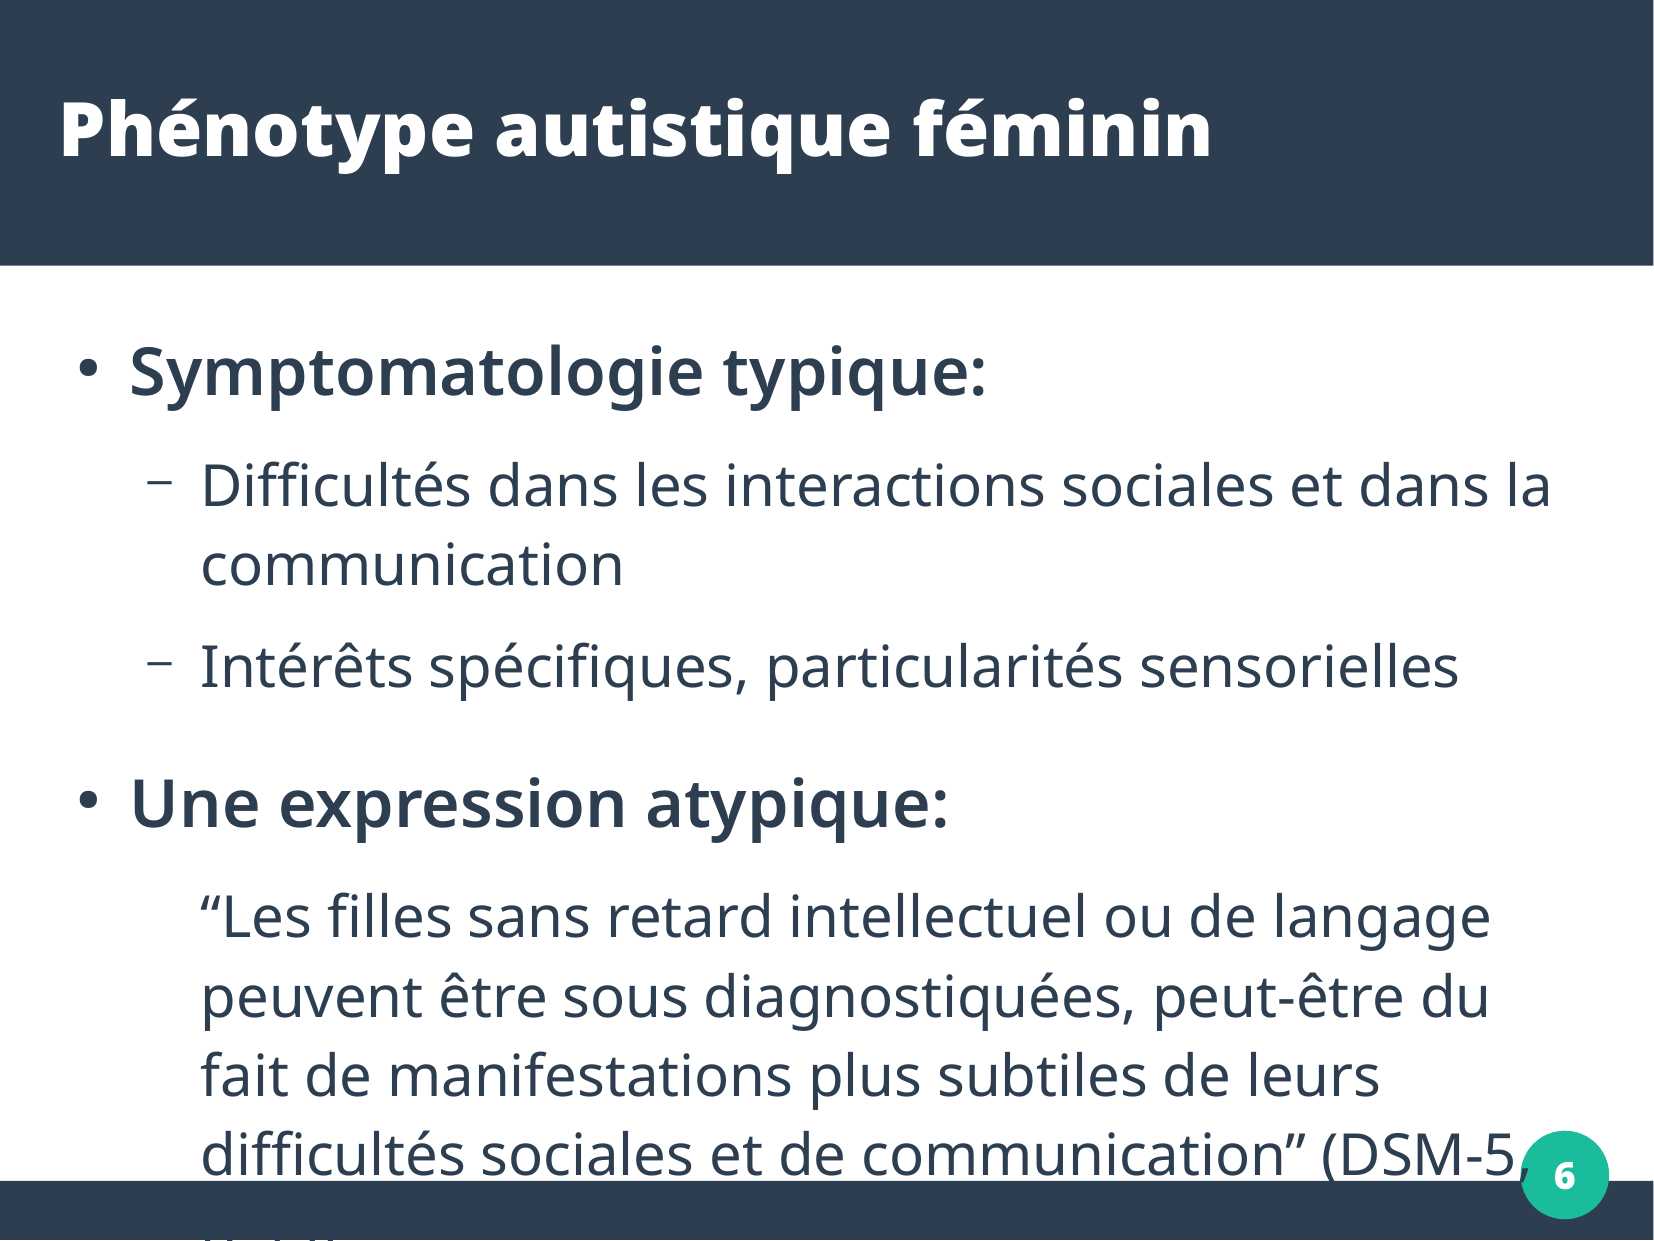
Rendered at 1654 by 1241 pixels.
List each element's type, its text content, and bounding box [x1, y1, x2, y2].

title Phénotype autistique féminin [58, 49, 1595, 207]
list Une expression atypique: “Les filles sans retard intellectuel ou de langage peuvent être sous diagnostiquées, peut-être du fait de manifestations plus subtiles de leurs difficultés sociales et de communication” (DSM-5, p.95) [58, 756, 1595, 1151]
list Symptomatologie typique: Difficultés dans les interactions sociales et dans la communication Intérêts spécifiques, particularités sensorielles [58, 324, 1595, 719]
